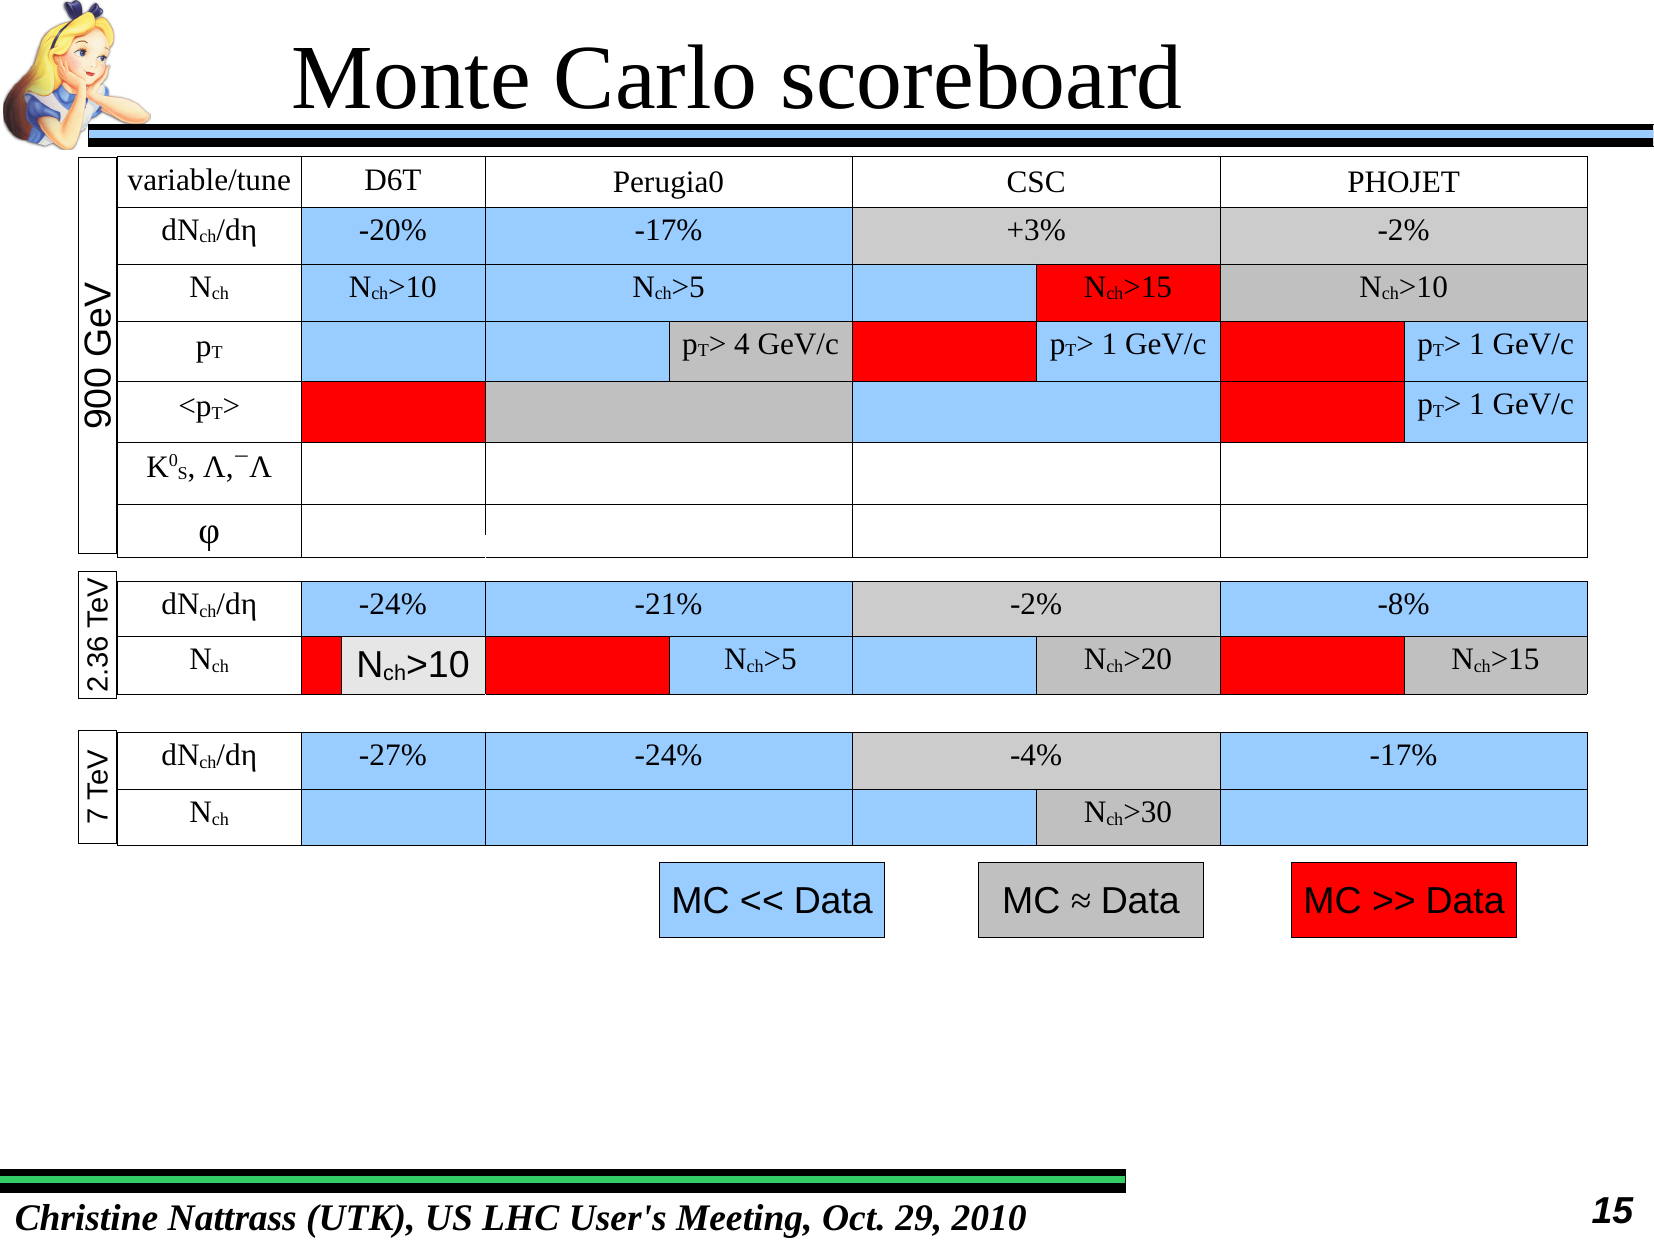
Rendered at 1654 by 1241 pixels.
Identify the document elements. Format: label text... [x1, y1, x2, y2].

table_cell [301, 906, 485, 966]
table_cell [485, 846, 669, 906]
table_cell Nch>20 [1037, 637, 1220, 682]
table_cell [486, 443, 852, 504]
table_cell -17% [486, 208, 852, 264]
table_header D6T [302, 157, 485, 207]
text_box 7 TeV [78, 730, 117, 844]
table_cell [486, 382, 852, 442]
table_cell [301, 846, 485, 906]
table_cell -21% [486, 582, 852, 636]
table_cell <pT> [118, 382, 301, 442]
table_cell [486, 322, 669, 381]
table_cell [302, 443, 485, 504]
table_cell [486, 790, 852, 845]
table_header [117, 682, 301, 732]
table_cell -2% [1221, 208, 1587, 264]
table_cell [1221, 382, 1404, 442]
table_cell -2% [853, 582, 1220, 636]
table_cell [486, 505, 852, 535]
table_cell [1221, 443, 1587, 504]
table_cell Nch>5 [486, 265, 852, 321]
table_cell -24% [302, 582, 485, 636]
table_header [1220, 535, 1587, 581]
table_header [852, 535, 1220, 581]
table_header [1220, 682, 1587, 732]
table_cell Nch>10 [302, 265, 485, 321]
table_cell dNch/dη [118, 208, 301, 264]
table_cell [117, 966, 301, 1027]
table_cell [301, 966, 485, 1027]
table_cell [852, 906, 1220, 966]
table_cell [1404, 846, 1587, 906]
table_header Perugia0 [486, 157, 852, 207]
table_header PHOJET [1221, 157, 1587, 207]
table_cell [852, 966, 1220, 1027]
table_header [117, 535, 301, 581]
table_cell Nch>10 [1221, 265, 1587, 321]
table_cell [302, 637, 341, 682]
table_cell -4% [853, 733, 1220, 789]
table_cell Nch>30 [1037, 790, 1220, 845]
text_box MC << Data [659, 862, 885, 938]
table_cell Nch>5 [670, 637, 852, 682]
table_cell -24% [486, 733, 852, 789]
text_box 900 GeV [78, 157, 117, 554]
table_header variable/tune [118, 157, 301, 207]
table_cell [486, 637, 669, 682]
table_cell [1221, 322, 1404, 381]
table_cell [853, 790, 1036, 845]
table_cell [1220, 1027, 1587, 1081]
table_cell [302, 322, 485, 381]
table_cell [1221, 790, 1587, 845]
table_cell -17% [1221, 733, 1587, 789]
table_cell φ [118, 505, 301, 535]
table_cell [1220, 906, 1404, 966]
table_cell [301, 1027, 485, 1081]
table_cell [853, 265, 1036, 321]
table_cell [853, 443, 1220, 504]
table_cell [117, 1027, 301, 1081]
table_cell [1036, 846, 1220, 906]
picture [3, 139, 151, 150]
table_cell [1221, 637, 1404, 682]
table_cell φ [210, 527, 215, 535]
table_cell Nch>15 [1037, 265, 1220, 321]
table_header CSC [853, 157, 1220, 207]
table_cell pT> 1 GeV/c [1405, 322, 1587, 381]
title Monte Carlo scoreboard [0, 15, 1482, 139]
table_cell [853, 382, 1220, 442]
table_cell Nch>15 [1405, 637, 1587, 682]
table_header [485, 682, 852, 732]
table_cell [852, 1027, 1220, 1081]
table_cell Nch [118, 265, 301, 321]
table_header [852, 682, 1220, 732]
table_cell [117, 906, 301, 966]
table_cell [485, 966, 852, 1027]
table_cell [853, 322, 1036, 381]
table_cell [117, 846, 301, 906]
table_cell dNch/dη [118, 733, 301, 789]
table_cell Nch [118, 790, 301, 845]
text_box 2.36 TeV [78, 571, 117, 699]
table_cell pT> 1 GeV/c [1037, 322, 1220, 381]
picture [3, 0, 151, 15]
table_cell pT> 1 GeV/c [1405, 382, 1587, 442]
table_header [301, 682, 485, 732]
table_cell pT> 4 GeV/c [670, 322, 852, 381]
table_cell [485, 906, 852, 966]
table_cell pT [118, 322, 301, 381]
table_cell [302, 790, 485, 845]
table_cell [852, 846, 1036, 906]
table_header [301, 535, 485, 581]
table_cell dNch/dη [118, 582, 301, 636]
table_cell [1220, 846, 1404, 906]
table_cell [1221, 505, 1587, 535]
table_cell K0S, Λ,`Λ [118, 443, 301, 504]
text_box MC ≈ Data [978, 862, 1204, 938]
table_cell [1220, 966, 1587, 1027]
table_cell +3% [853, 208, 1220, 264]
table_cell [1404, 906, 1587, 966]
table_cell [302, 382, 485, 442]
table_header [486, 535, 852, 581]
table_cell [302, 505, 485, 535]
table_cell Nch [118, 637, 301, 682]
table_cell [669, 846, 852, 862]
text_box 15 [1572, 1182, 1648, 1240]
table_cell -27% [302, 733, 485, 789]
text_box MC >> Data [1291, 862, 1517, 938]
table_cell -8% [1221, 582, 1587, 636]
table_cell [485, 1027, 852, 1081]
table_cell [853, 637, 1036, 682]
table_cell -20% [302, 208, 485, 264]
table_cell [853, 505, 1220, 535]
table_cell Nch>10 [342, 637, 485, 682]
